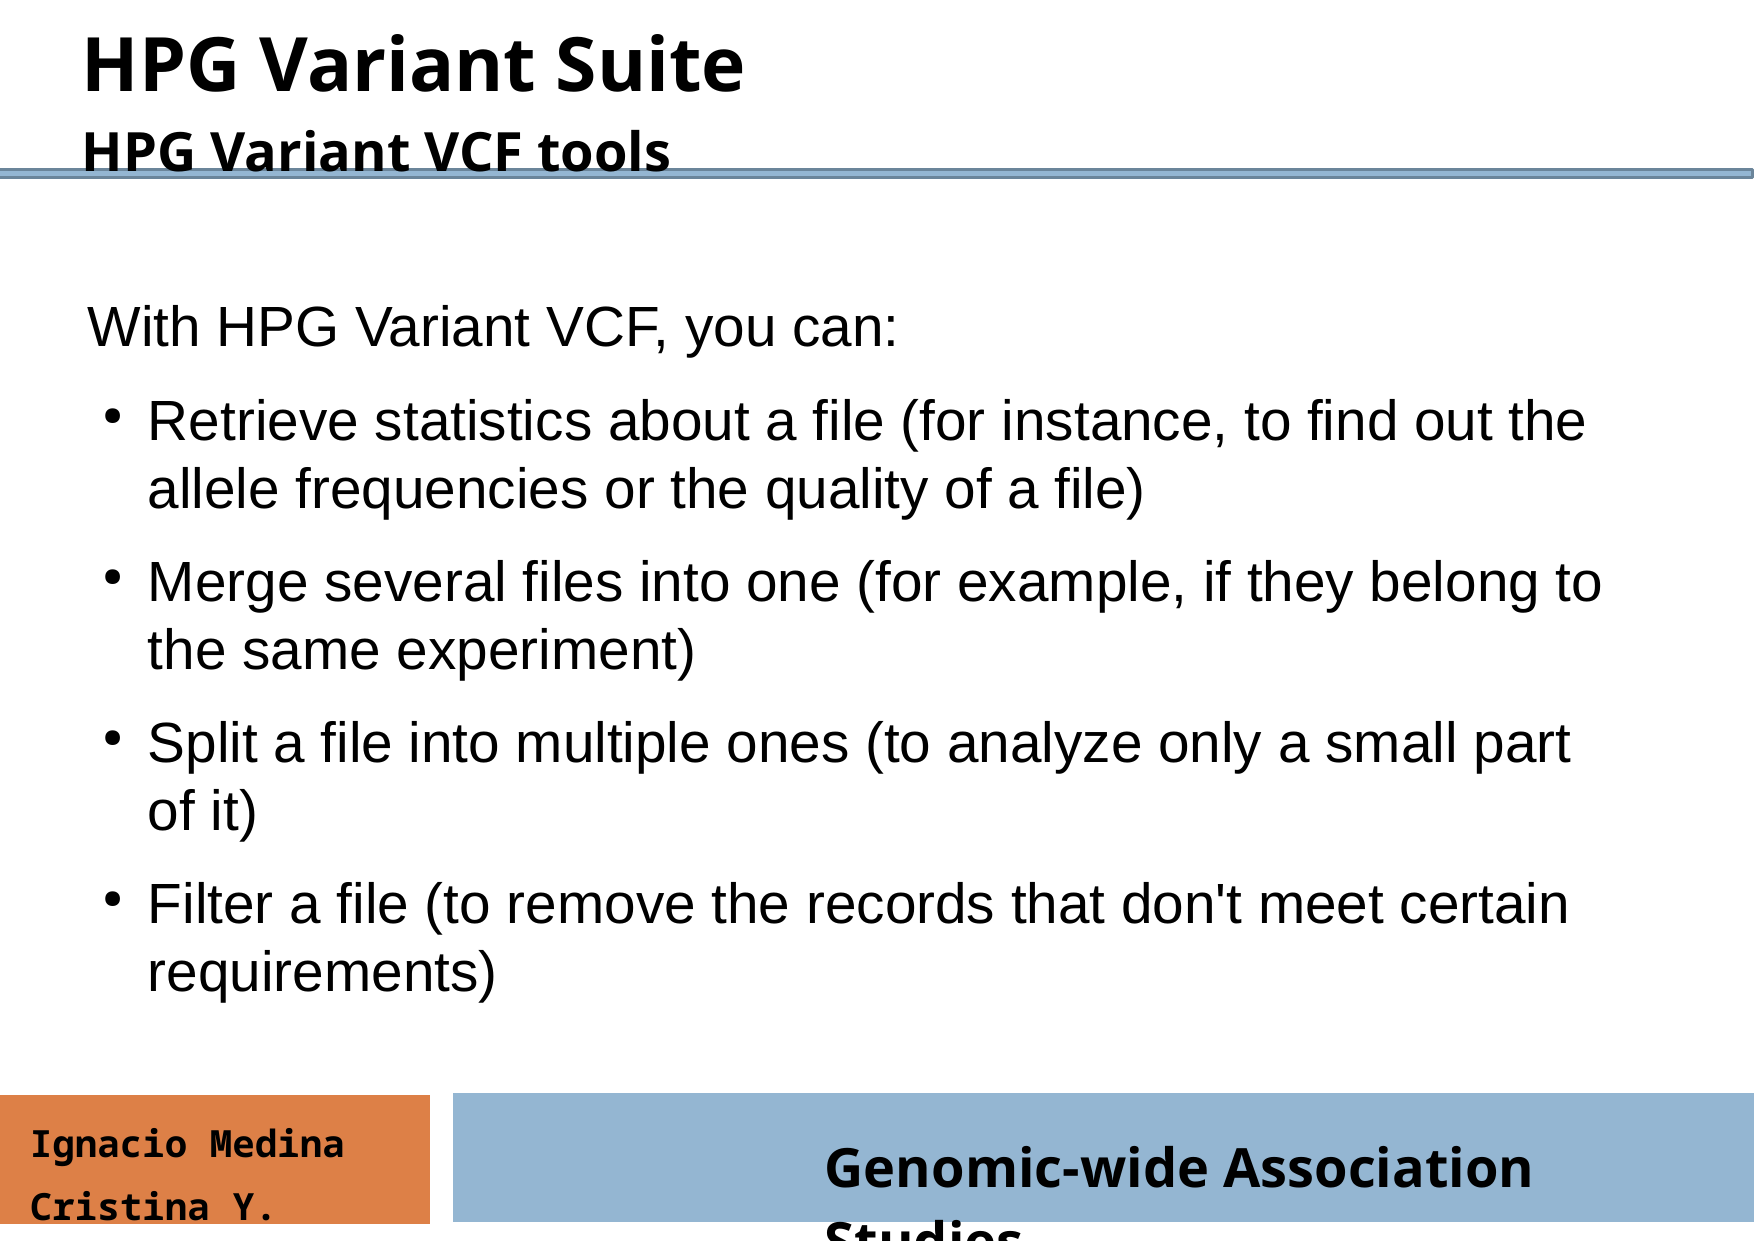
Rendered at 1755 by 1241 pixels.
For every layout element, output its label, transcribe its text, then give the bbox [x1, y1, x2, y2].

text_box [0, 170, 1753, 177]
list With HPG Variant VCF, you can: Retrieve statistics about a file (for instance, to find out the allele frequencies or the quality of a file) Merge several files into one (for example, if they belong to the same experiment) Split a file into multiple ones (to analyze only a small part of it) Filter a file (to remove the records that don't meet certain requirements) [87, 290, 1632, 1010]
text_box Ignacio Medina Cristina Y. González [15, 1110, 421, 1213]
text_box Genomic-wide Association Studies [810, 1122, 1726, 1200]
text_box HPG Variant Suite HPG Variant VCF tools [67, 3, 1688, 168]
